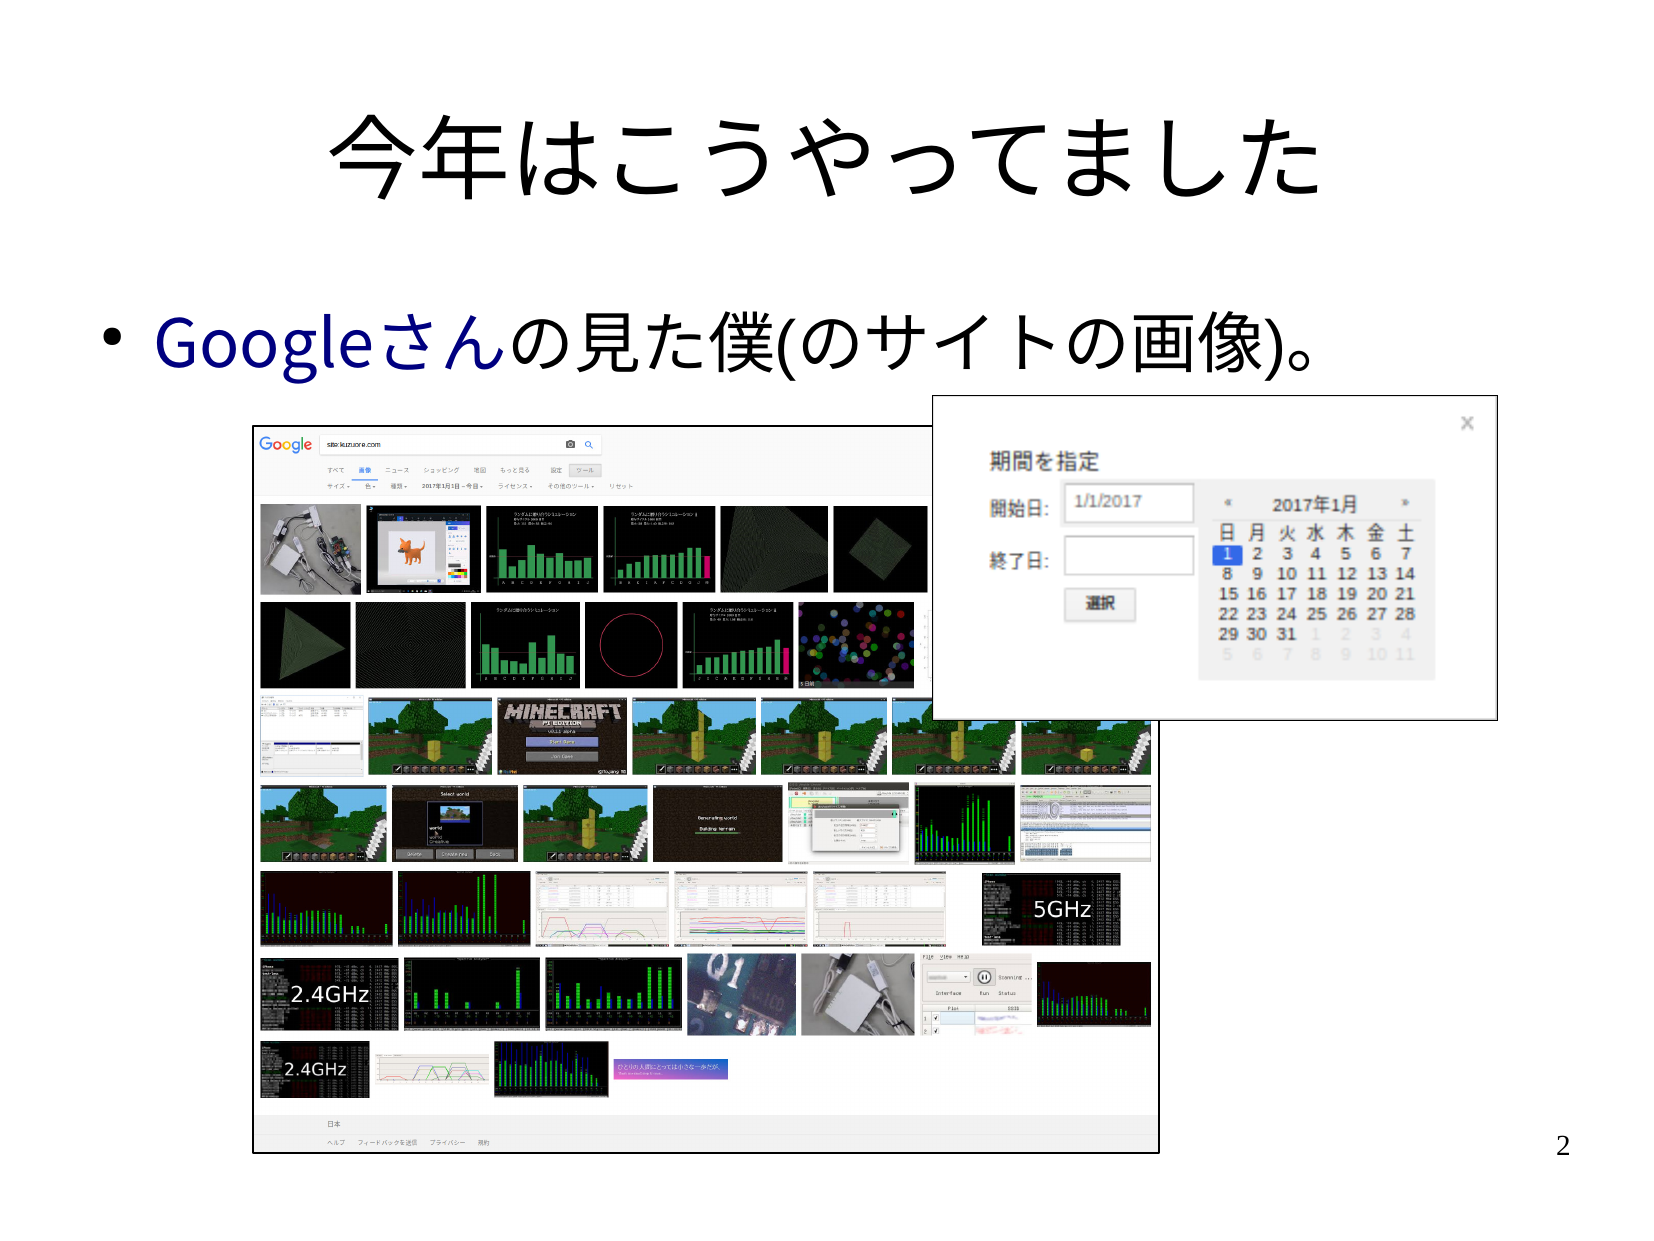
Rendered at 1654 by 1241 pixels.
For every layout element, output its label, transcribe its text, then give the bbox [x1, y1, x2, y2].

title 今年はこうやってました [82, 49, 1571, 257]
list Googleさんの見た僕(のサイトの画像)。 [82, 290, 1571, 1010]
picture [253, 395, 1498, 1152]
